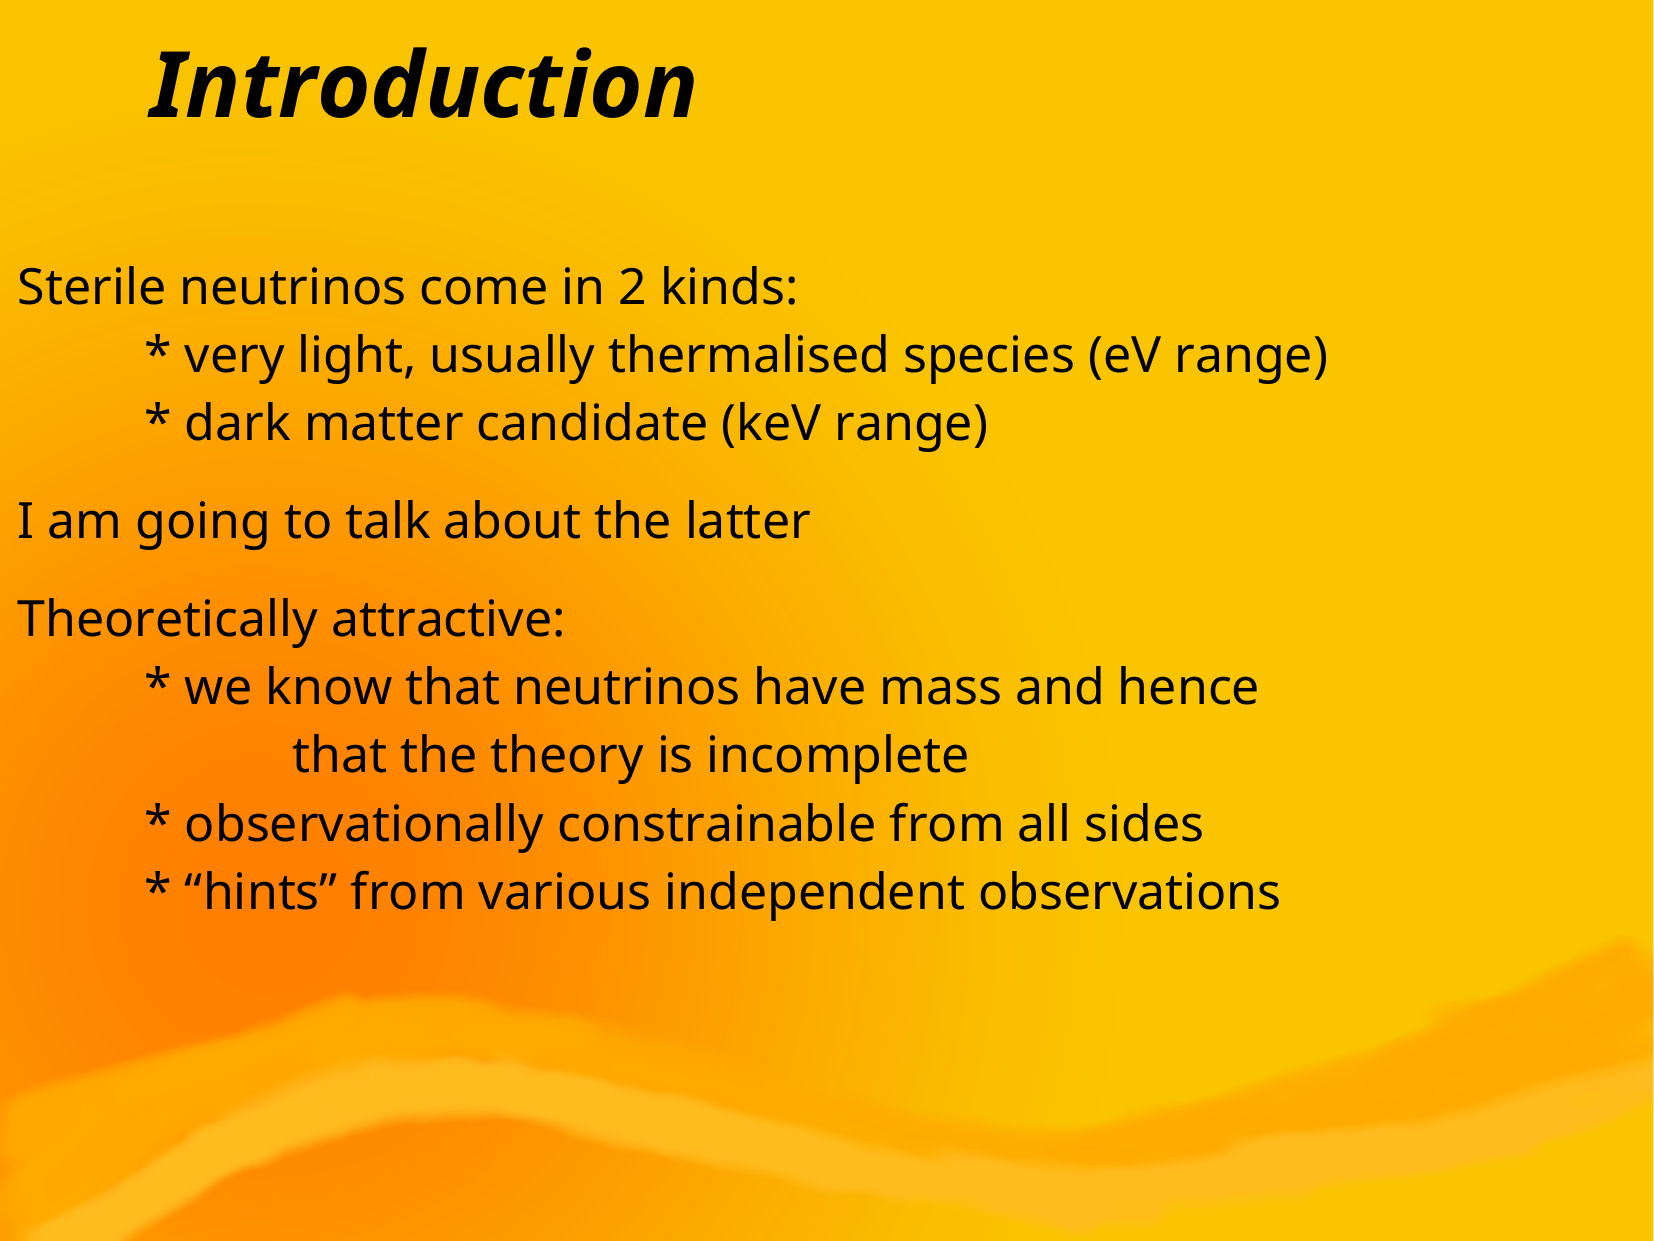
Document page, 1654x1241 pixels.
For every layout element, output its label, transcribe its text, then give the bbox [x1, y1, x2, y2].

picture [0, 0, 1654, 1241]
title Introduction [150, 0, 1563, 227]
list Sterile neutrinos come in 2 kinds: * very light, usually thermalised species (eV range) * dark matter candidate (keV range) I am going to talk about the latter Theoretically attractive: * we know that neutrinos have mass and hence that the theory is incomplete * observationally constrainable from all sides * “hints” from various independent observations [0, 250, 1634, 1178]
